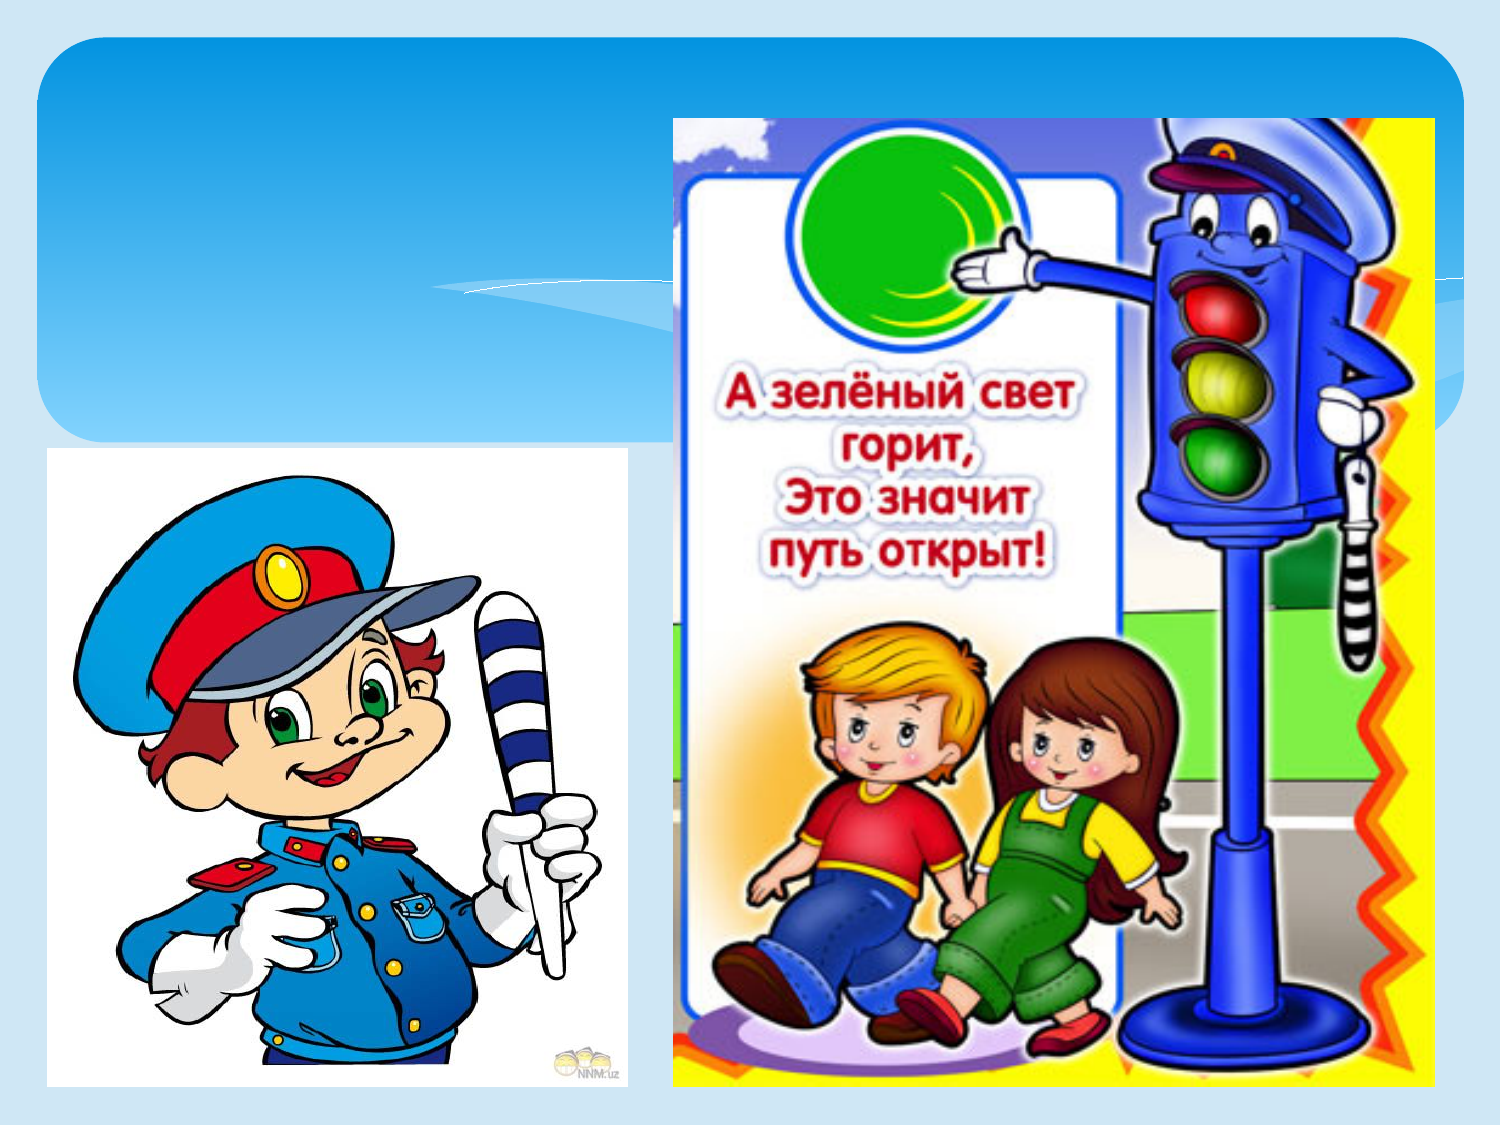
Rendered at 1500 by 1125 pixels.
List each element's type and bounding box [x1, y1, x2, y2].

picture [673, 118, 1500, 1087]
picture [47, 448, 628, 1087]
